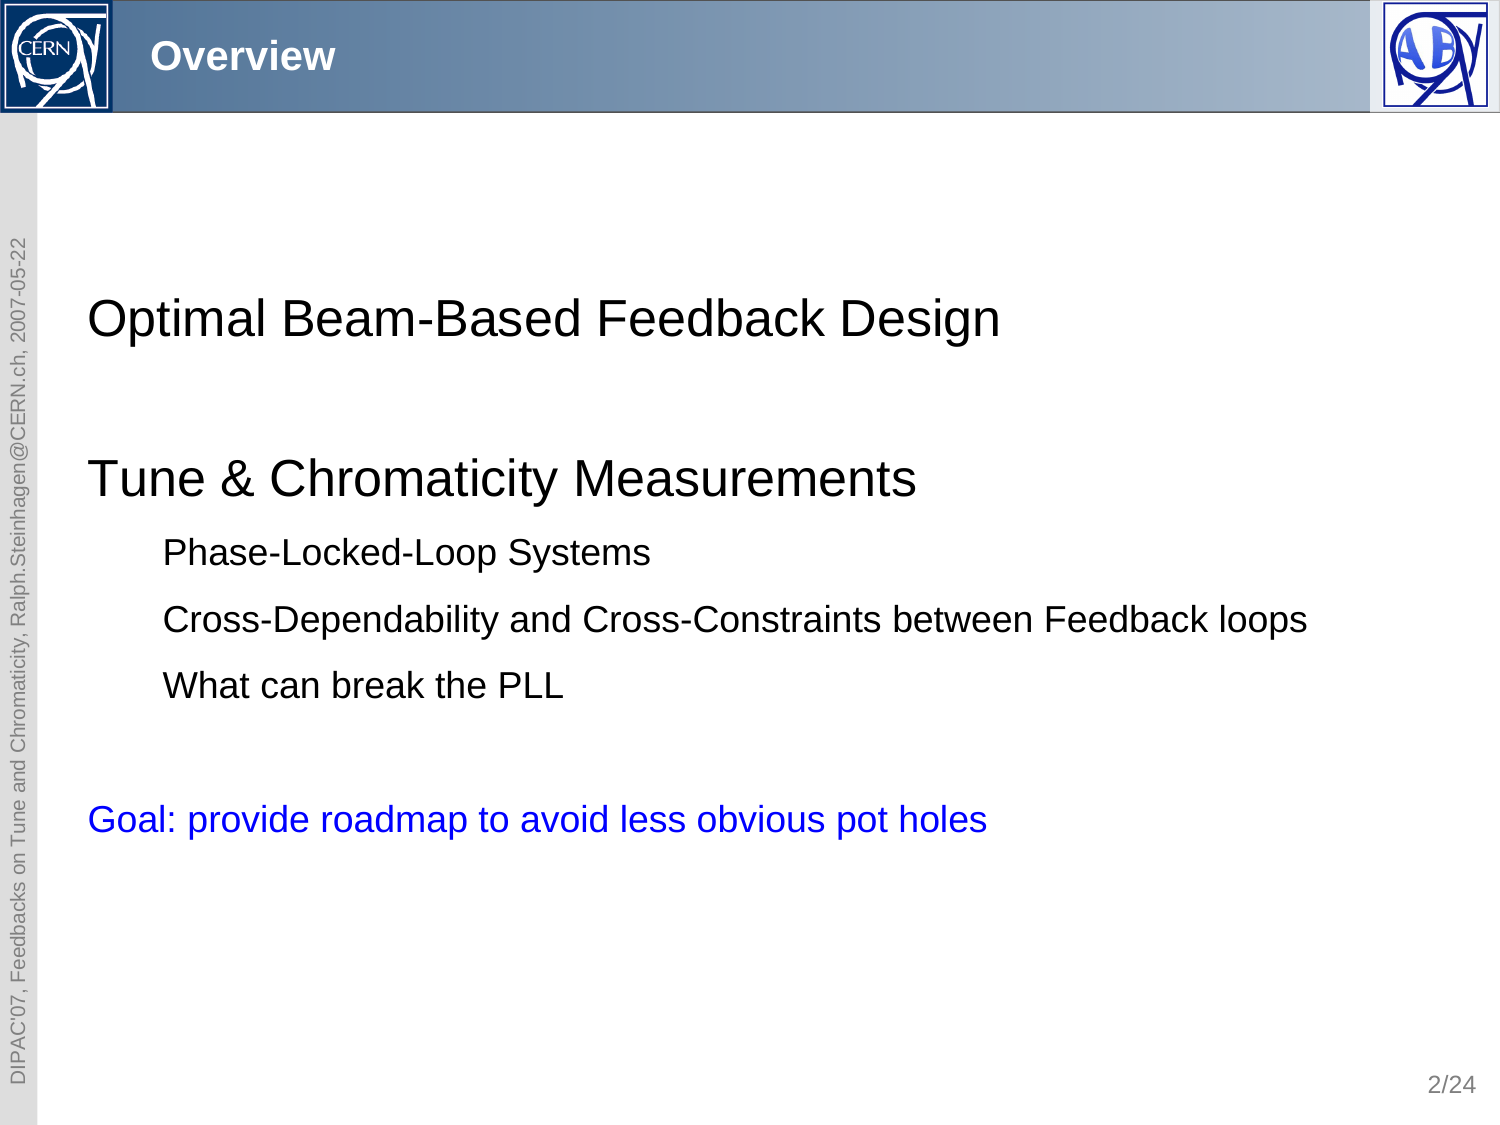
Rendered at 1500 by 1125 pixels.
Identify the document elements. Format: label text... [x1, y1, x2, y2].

picture [0, 0, 113, 113]
list Optimal Beam-Based Feedback Design Tune & Chromaticity Measurements Phase-Locked-Loop Systems Cross-Dependability and Cross-Constraints between Feedback loops What can break the PLL Goal: provide roadmap to avoid less obvious pot holes [87, 137, 1438, 1016]
picture [1382, 1, 1489, 108]
title Overview [150, 7, 1201, 106]
